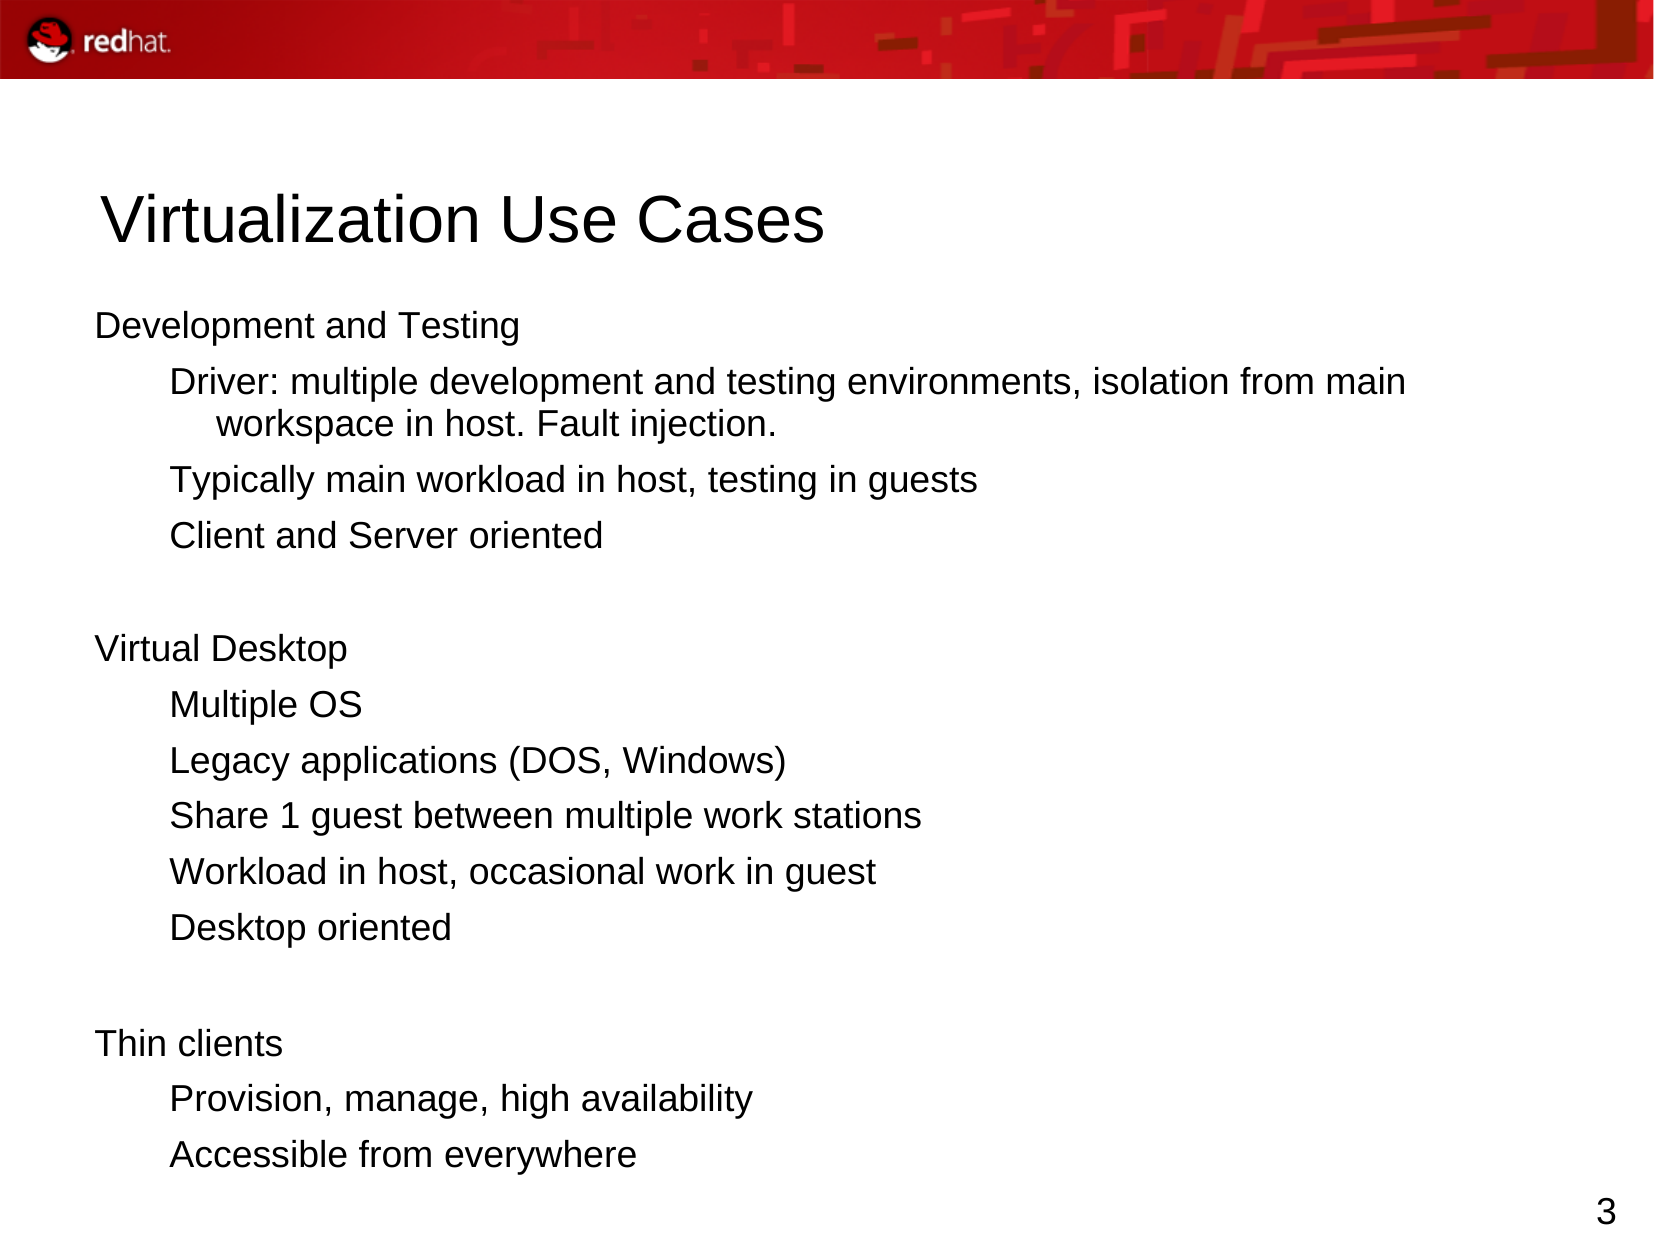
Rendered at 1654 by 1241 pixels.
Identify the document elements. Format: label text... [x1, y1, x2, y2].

title Virtualization Use Cases [100, 171, 1506, 267]
list Development and Testing Driver: multiple development and testing environments, isolation from main workspace in host. Fault injection. Typically main workload in host, testing in guests Client and Server oriented Virtual Desktop Multiple OS Legacy applications (DOS, Windows) Share 1 guest between multiple work stations Workload in host, occasional work in guest Desktop oriented Thin clients Provision, manage, high availability Accessible from everywhere [94, 304, 1500, 1176]
picture [0, 0, 1654, 79]
